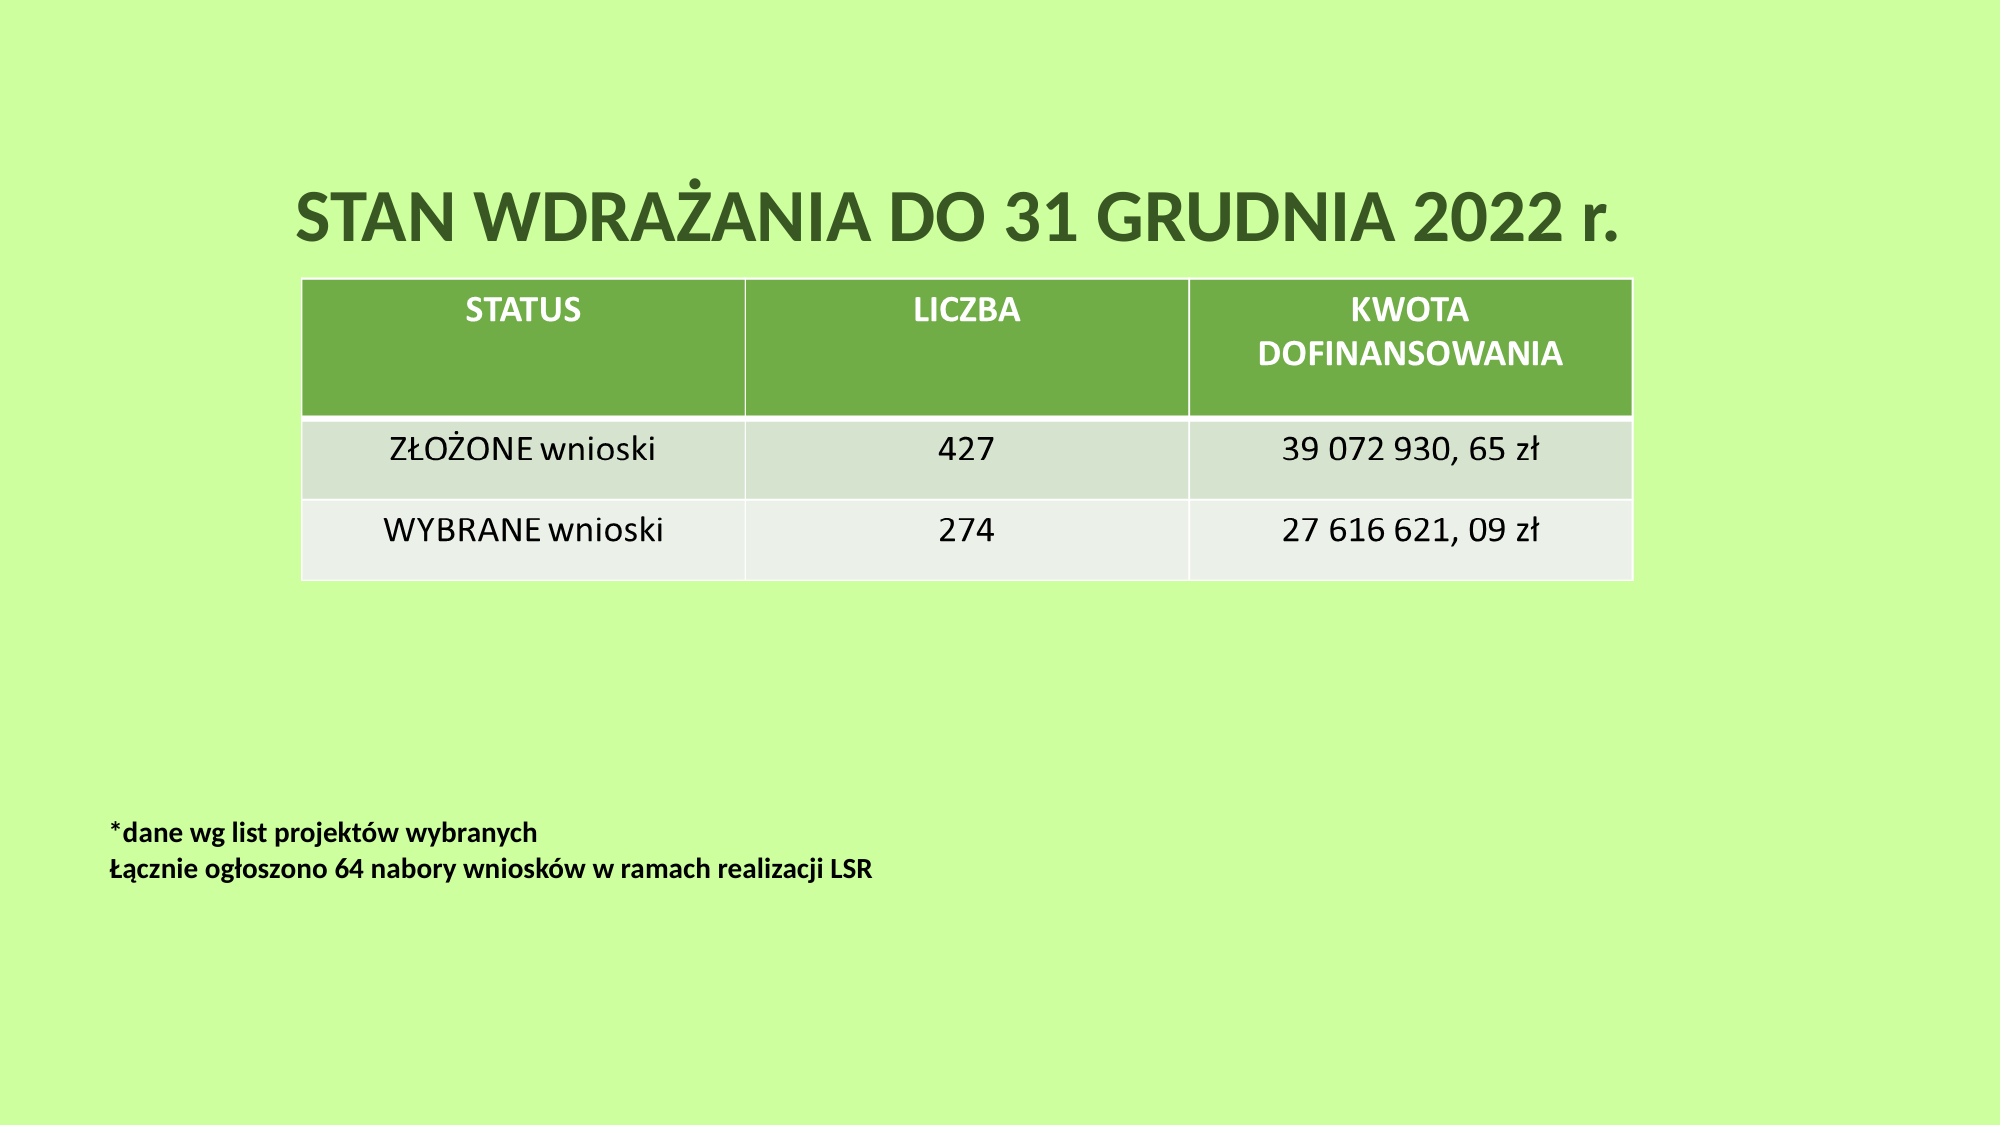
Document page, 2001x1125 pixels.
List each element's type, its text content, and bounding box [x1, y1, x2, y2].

title STAN WDRAŻANIA DO 31 GRUDNIA 2022 r. [275, 159, 1661, 234]
text_box *dane wg list projektów wybranych Łącznie ogłoszono 64 nabory wniosków w ramach realizacji LSR [19, 805, 1780, 892]
picture [301, 274, 1635, 581]
